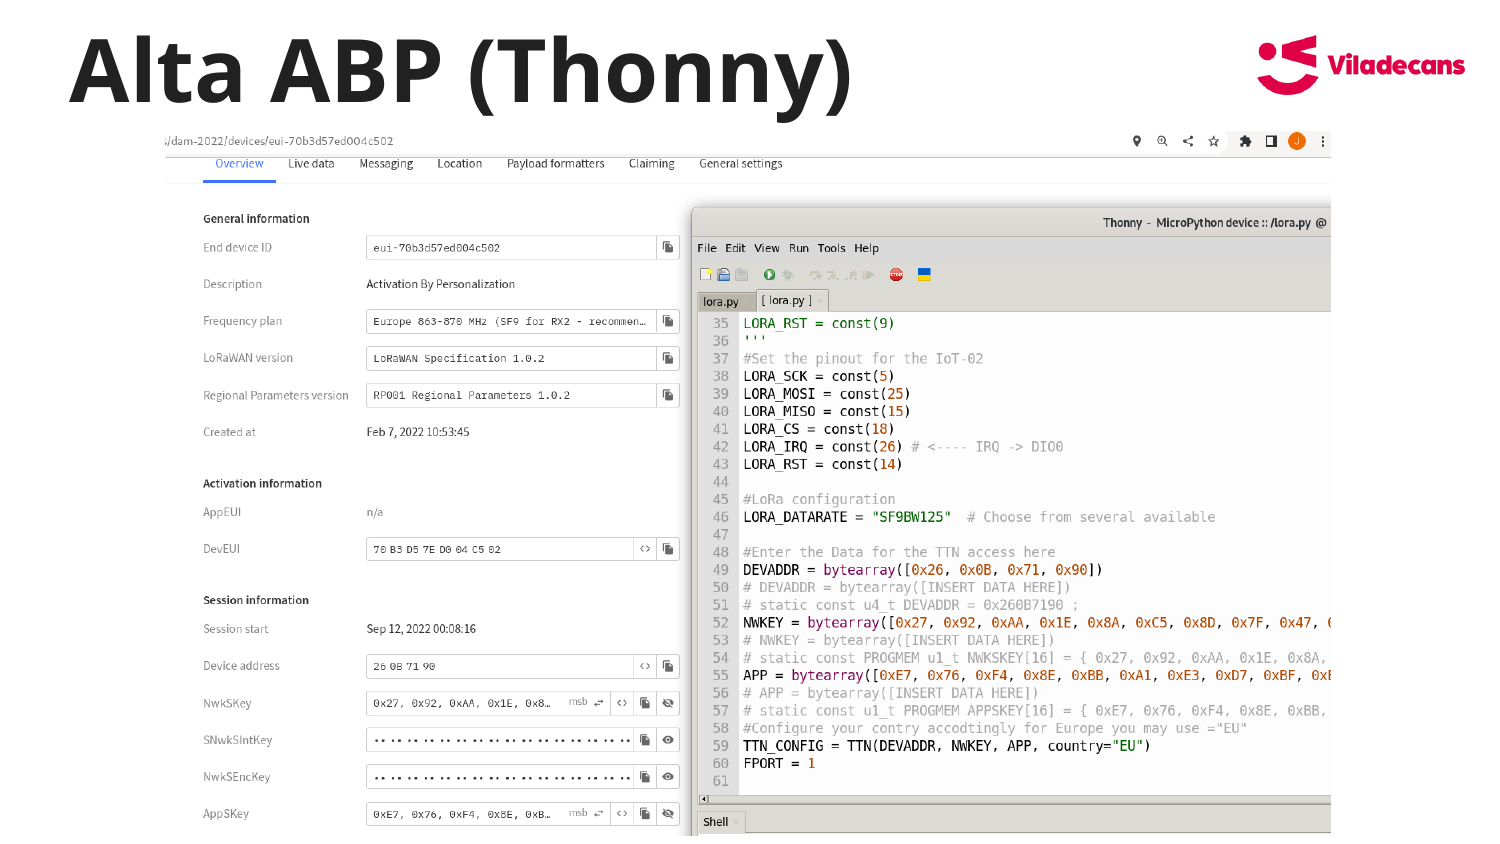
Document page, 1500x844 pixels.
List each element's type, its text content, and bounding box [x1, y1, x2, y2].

picture [165, 131, 1331, 836]
picture [1453, 35, 1465, 95]
title Alta ABP (Thonny) [55, 0, 1453, 132]
